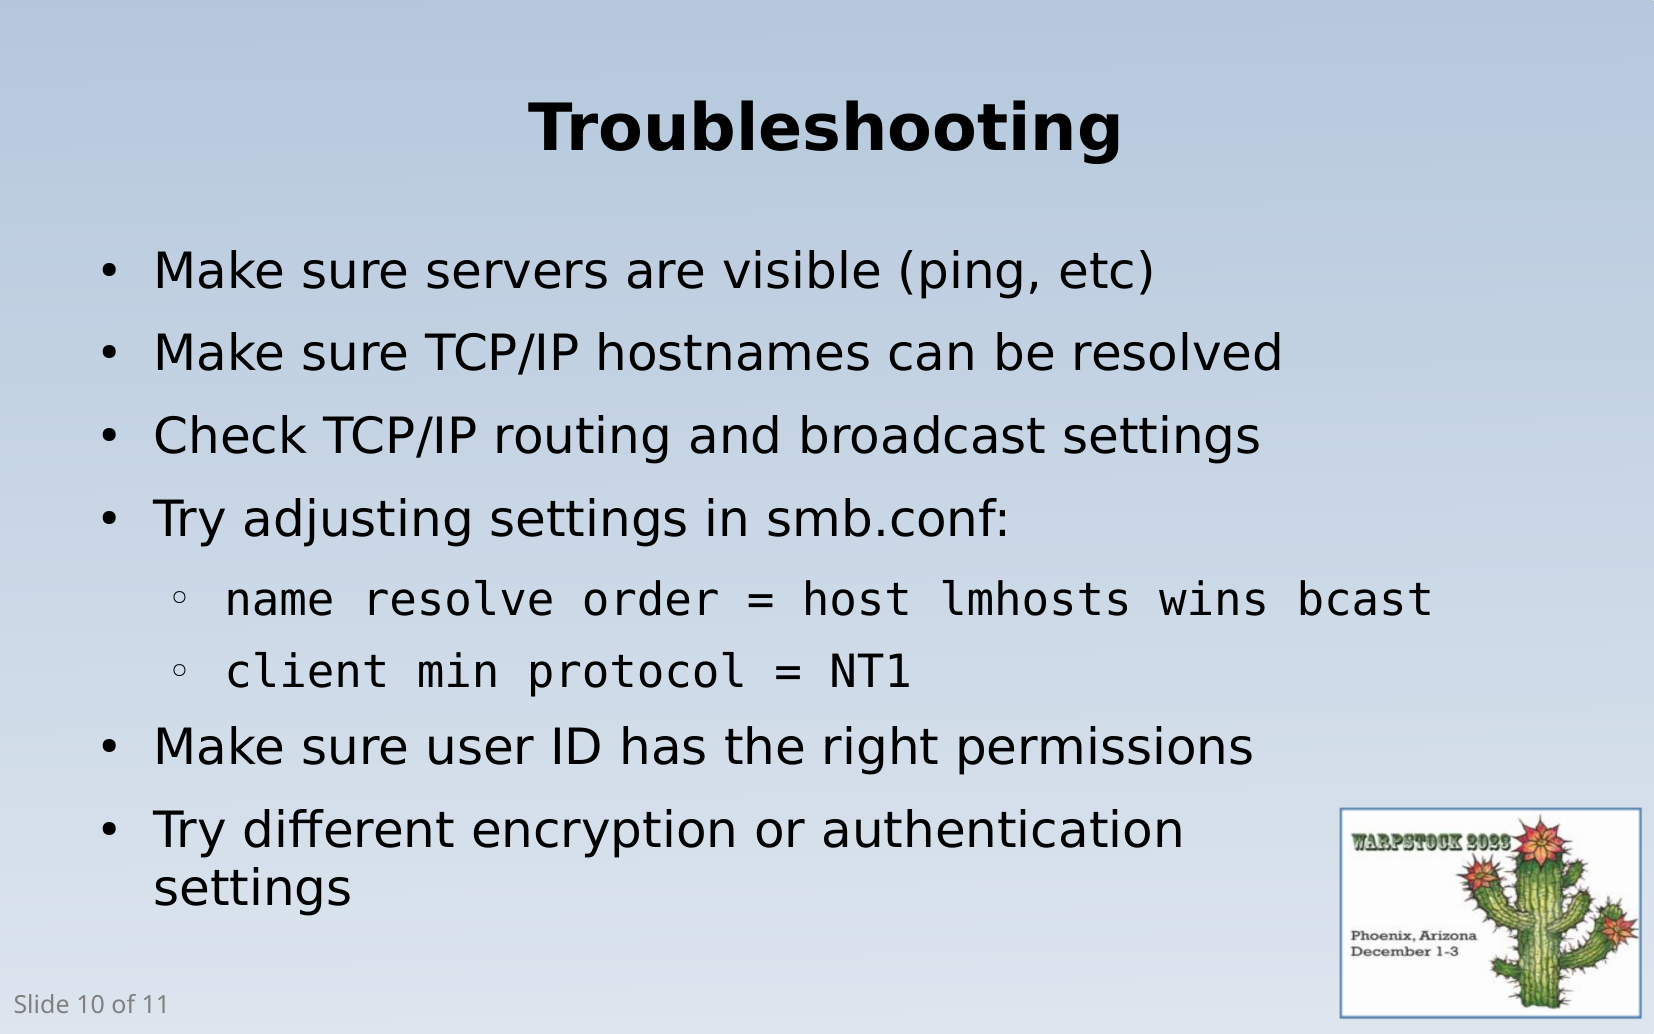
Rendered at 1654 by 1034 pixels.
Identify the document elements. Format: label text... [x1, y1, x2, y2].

title Troubleshooting [82, 41, 1571, 214]
list Make sure servers are visible (ping, etc) Make sure TCP/IP hostnames can be resolved Check TCP/IP routing and broadcast settings Try adjusting settings in smb.conf: name resolve order = host lmhosts wins bcast client min protocol = NT1 Make sure user ID has the right permissions Try different encryption or authentication settings [82, 241, 1477, 971]
picture [1343, 811, 1639, 1015]
